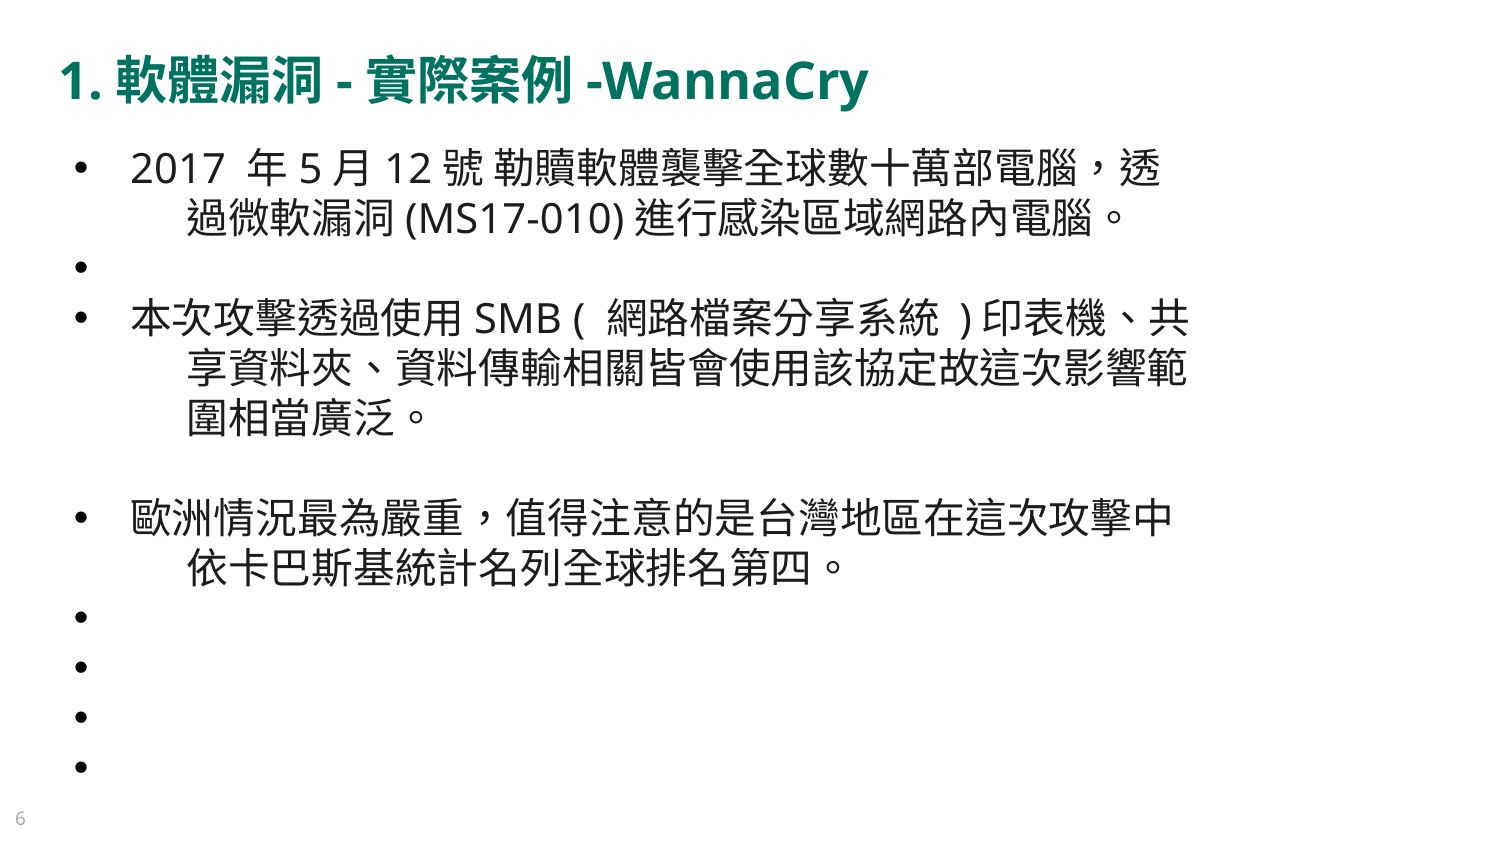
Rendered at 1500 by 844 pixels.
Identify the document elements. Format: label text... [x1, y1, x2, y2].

slide_number 6 [15, 806, 61, 831]
text_box 2017 年5月12號 勒贖軟體襲擊全球數十萬部電腦，透過微軟漏洞(MS17-010)進行感染區域網路內電腦。 本次攻擊透過使用SMB ( 網路檔案分享系統 )印表機、共享資料夾、資料傳輸相關皆會使用該協定故這次影響範圍相當廣泛。 歐洲情況最為嚴重，值得注意的是台灣地區在這次攻擊中依卡巴斯基統計名列全球排名第四。 [59, 134, 1211, 800]
title 1.軟體漏洞-實際案例-WannaCry [58, 48, 1442, 162]
